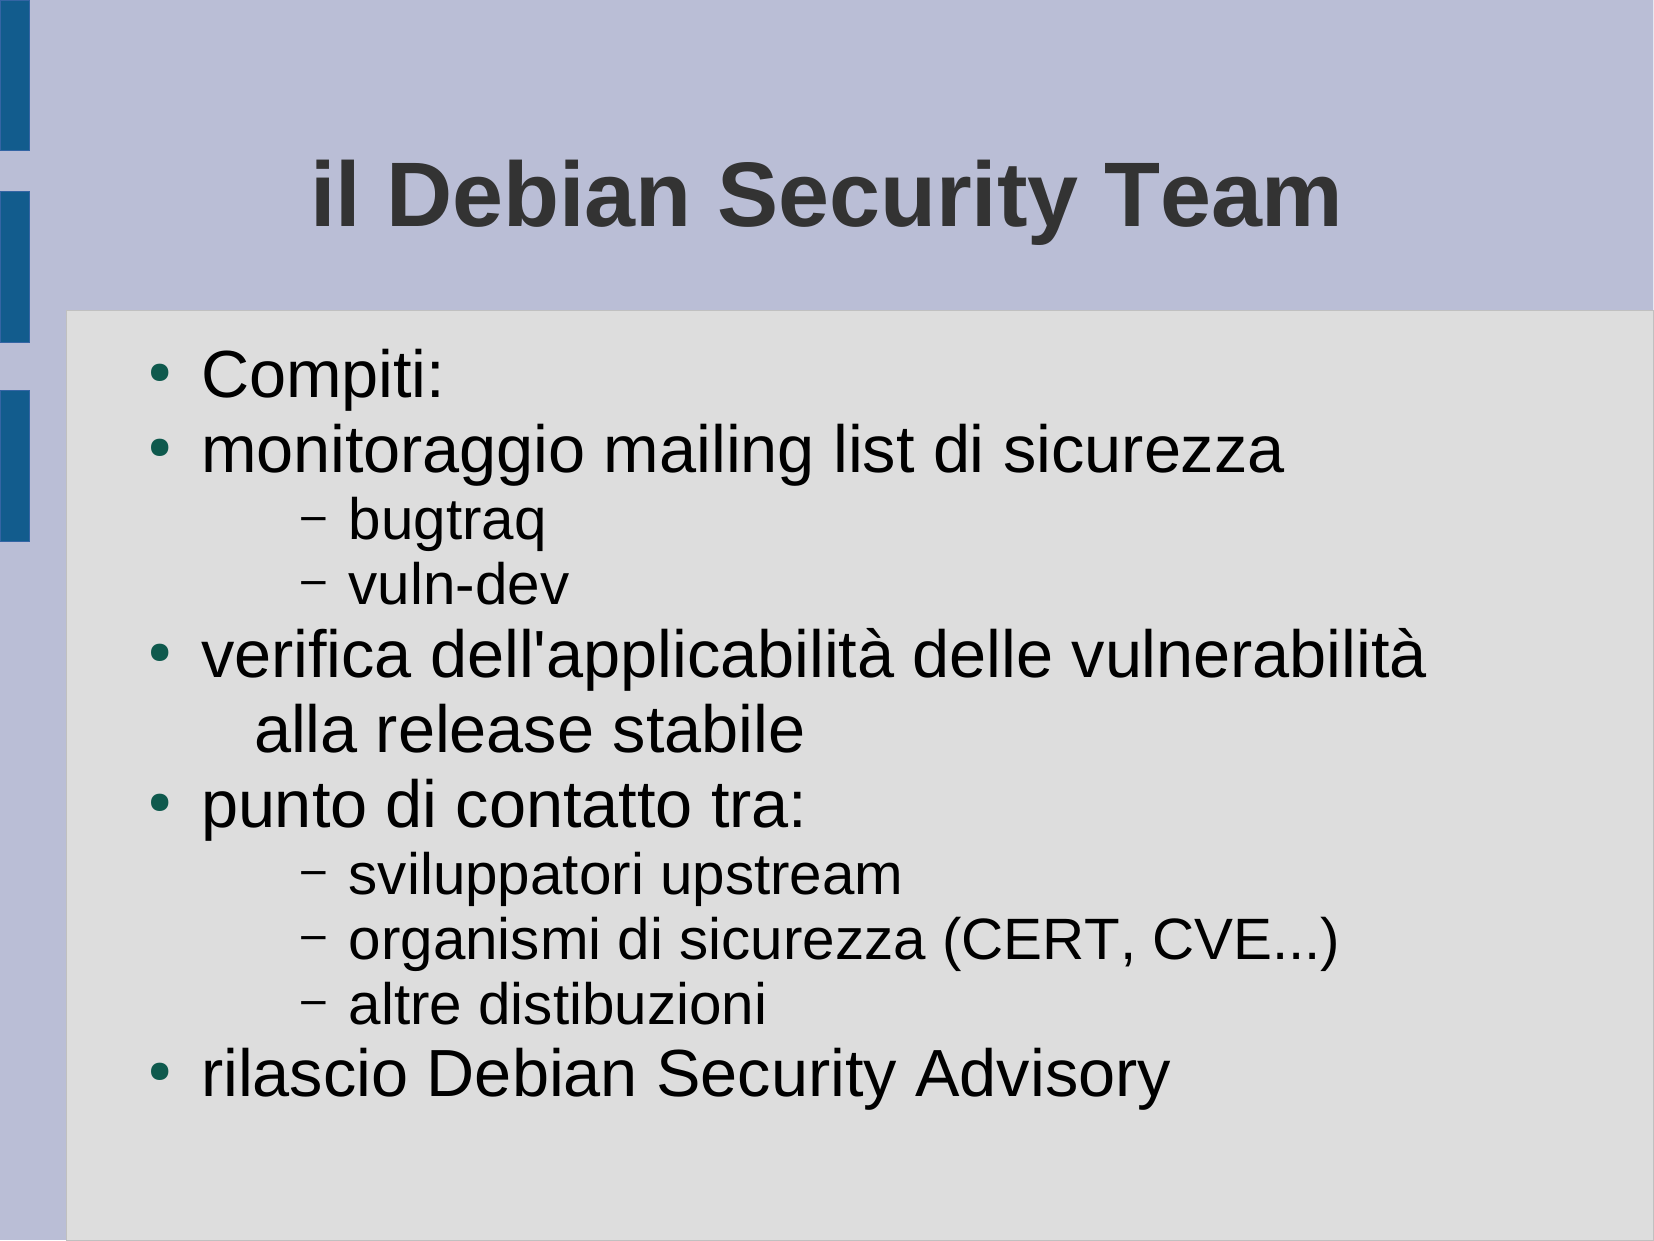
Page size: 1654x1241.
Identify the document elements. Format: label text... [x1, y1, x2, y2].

list Compiti: monitoraggio mailing list di sicurezza bugtraq vuln-dev verifica dell'applicabilità delle vulnerabilità alla release stabile punto di contatto tra: sviluppatori upstream organismi di sicurezza (CERT, CVE...) altre distibuzioni rilascio Debian Security Advisory [112, 337, 1525, 1238]
title il Debian Security Team [121, 91, 1534, 299]
